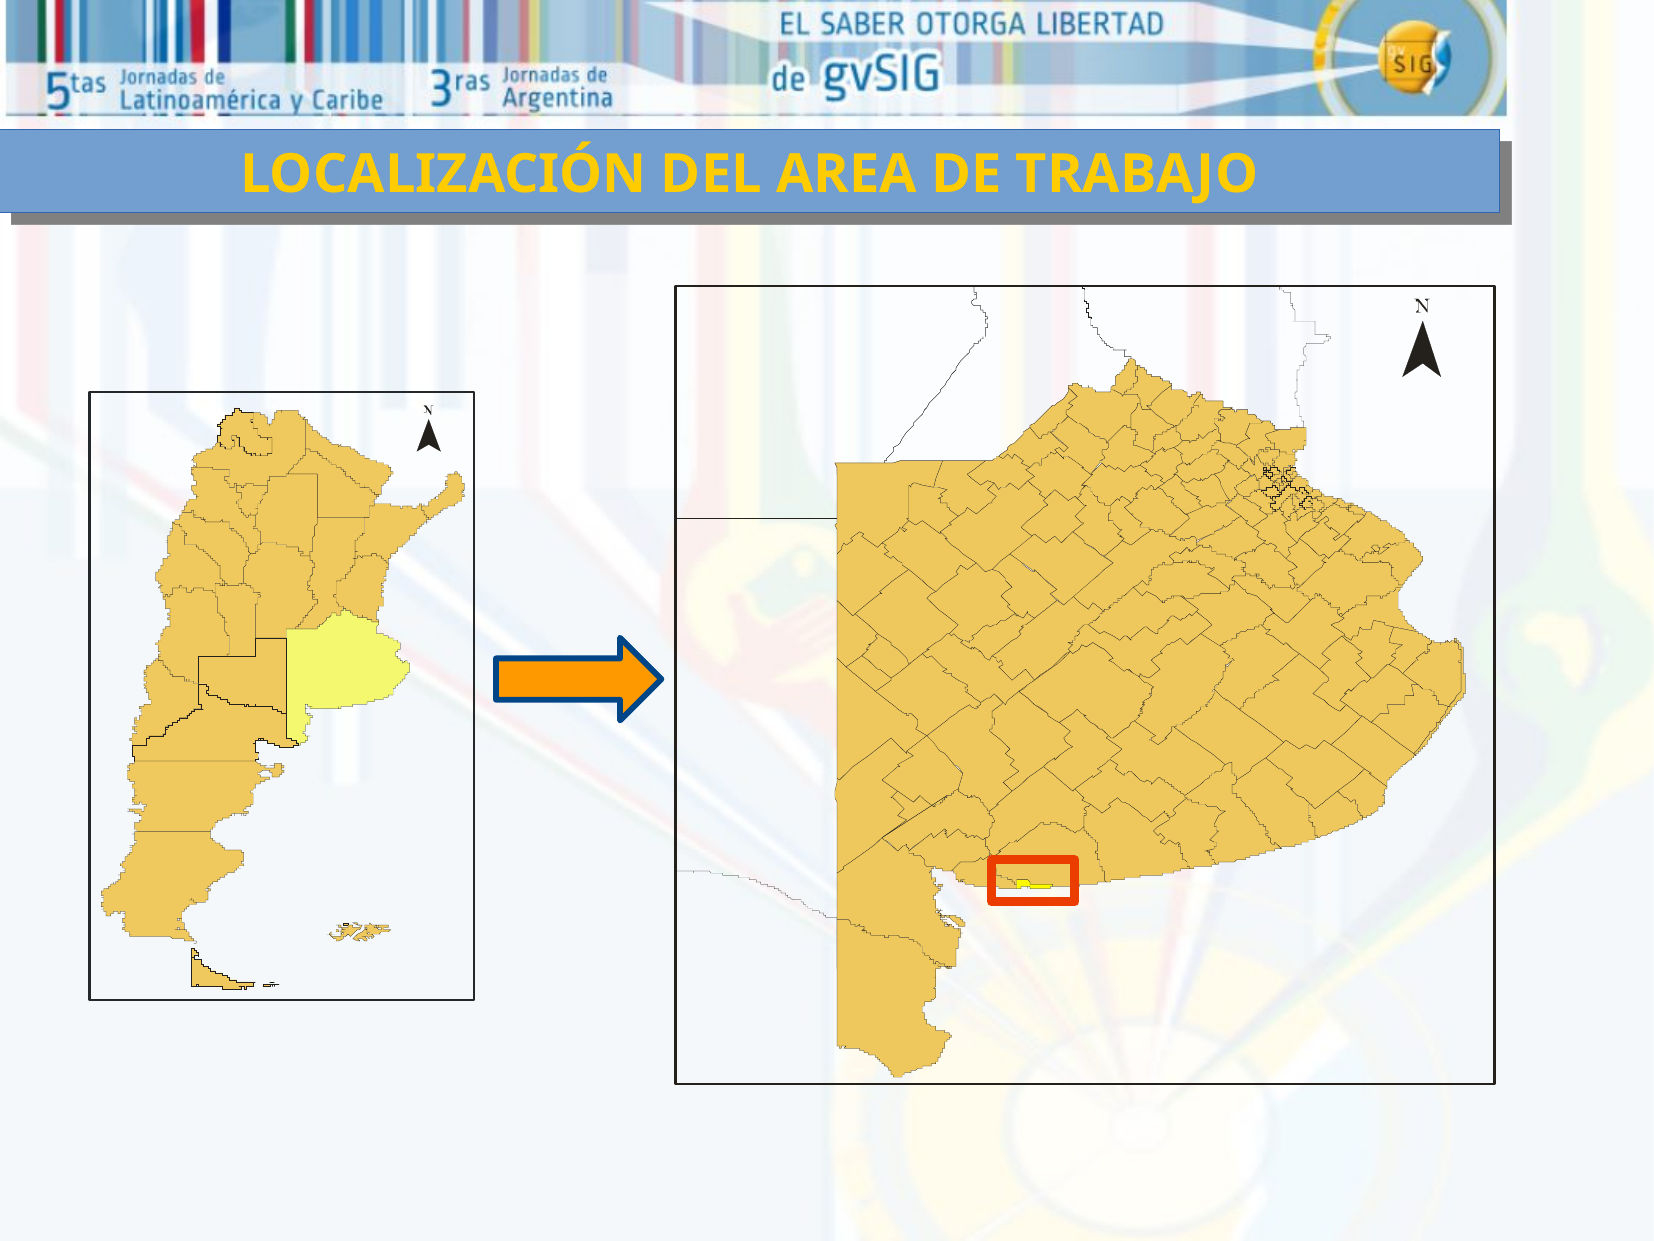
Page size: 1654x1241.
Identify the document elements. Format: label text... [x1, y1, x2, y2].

text_box LOCALIZACIÓN DEL AREA DE TRABAJO [0, 129, 1500, 213]
picture [0, 0, 1654, 1241]
text_box [496, 637, 662, 721]
